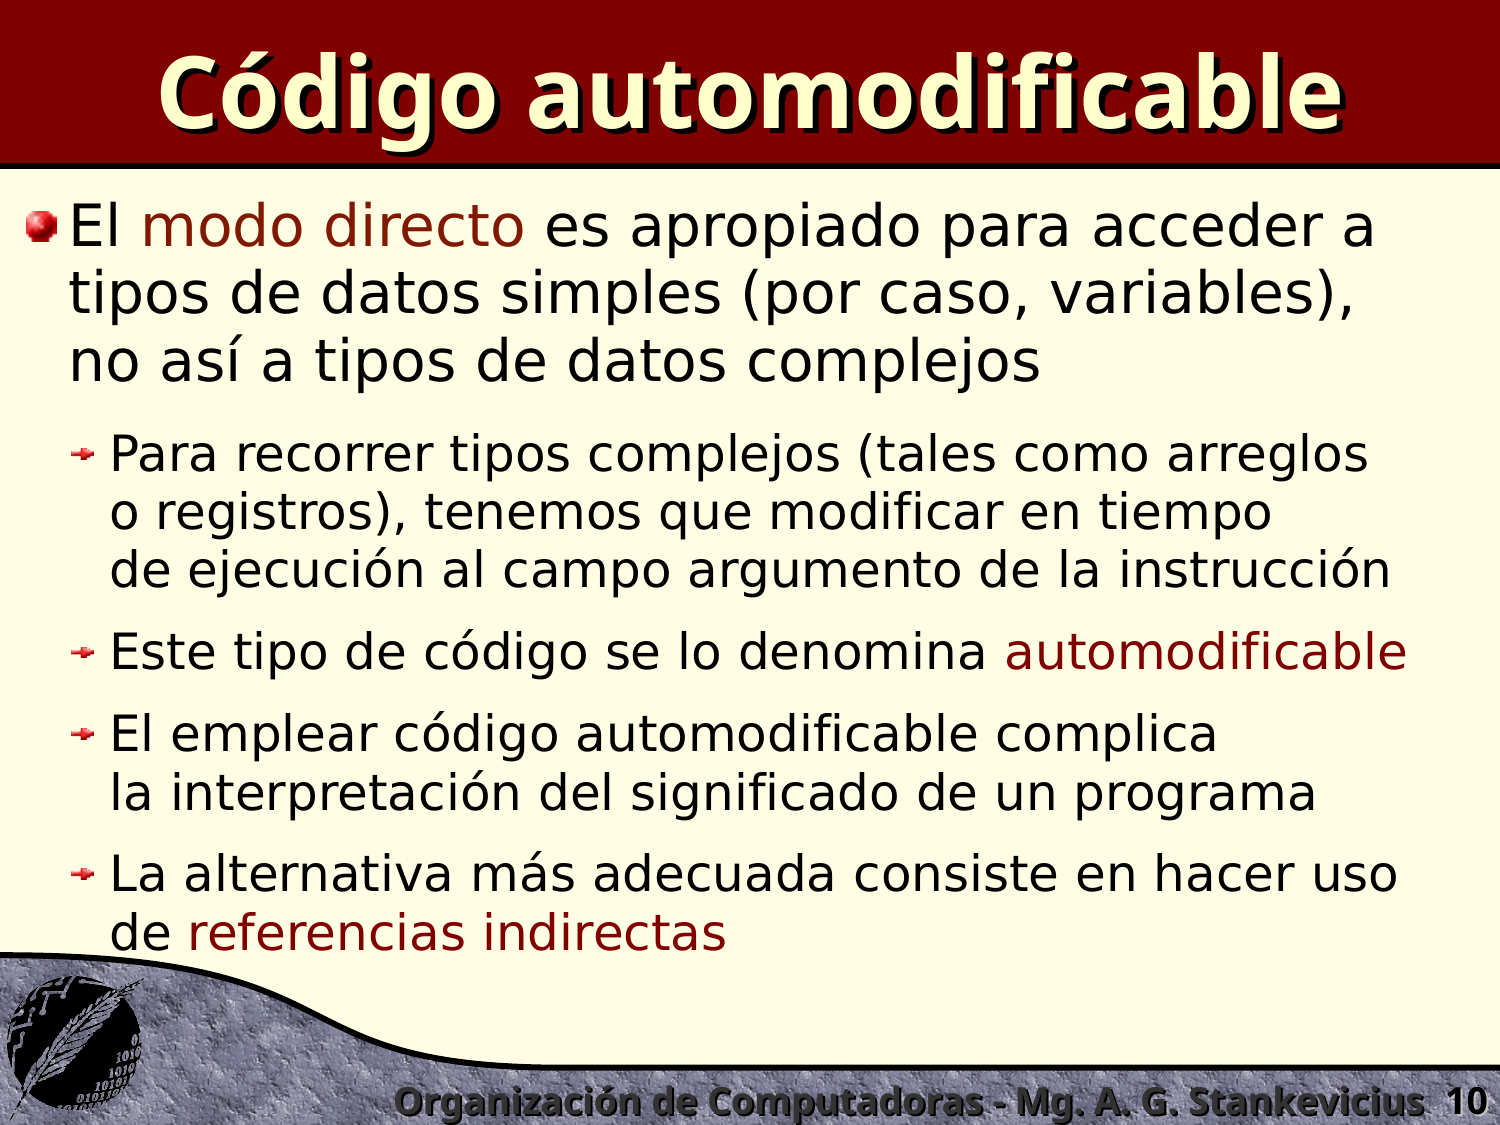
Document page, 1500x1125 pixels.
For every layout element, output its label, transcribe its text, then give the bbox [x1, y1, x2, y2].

title Código automodificable [15, 5, 1485, 160]
picture [448, 1100, 455, 1110]
picture [802, 1100, 806, 1110]
list El modo directo es apropiado para acceder a tipos de datos simples (por caso, variables), no así a tipos de datos complejos Para recorrer tipos complejos (tales como arreglos o registros), tenemos que modificar en tiempo de ejecución al campo argumento de la instrucción Este tipo de código se lo denomina automodificable El emplear código automodificable complica la interpretación del significado de un programa La alternativa más adecuada consiste en hacer uso de referencias indirectas [11, 192, 1486, 966]
picture [0, 959, 1500, 1125]
picture [1058, 1100, 1065, 1110]
